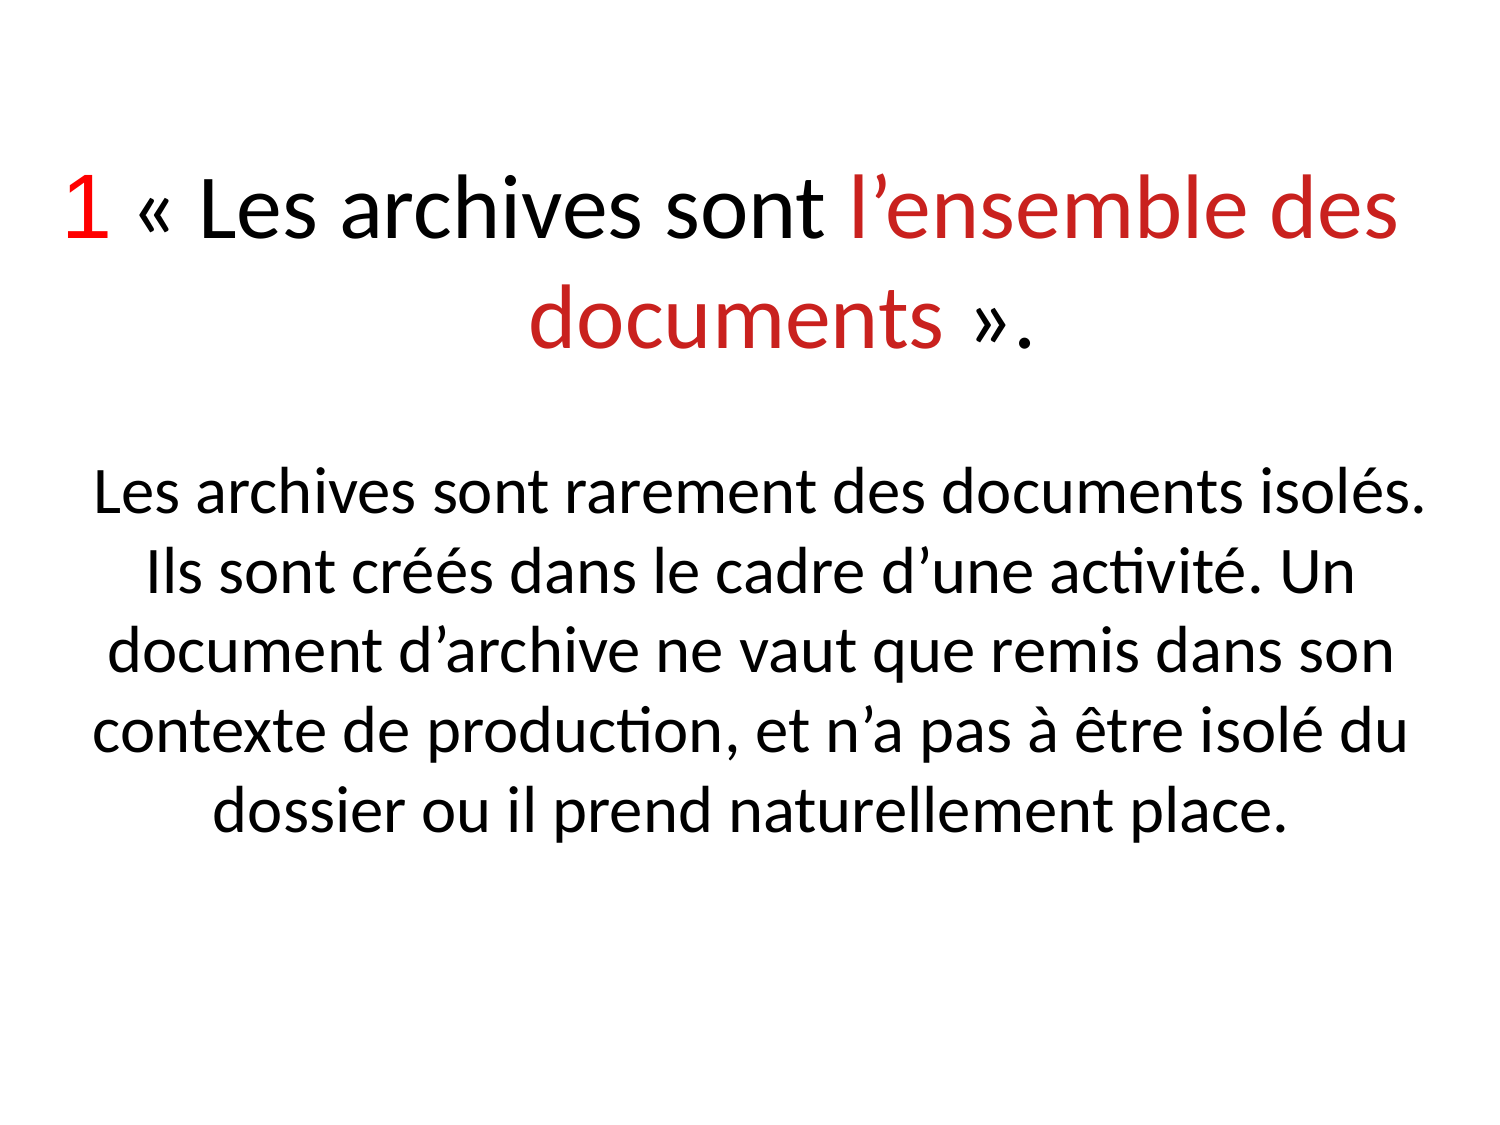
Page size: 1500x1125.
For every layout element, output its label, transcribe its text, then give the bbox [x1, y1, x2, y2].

title 1 « Les archives sont l’ensemble des documents ». Les archives sont rarement des documents isolés. Ils sont créés dans le cadre d’une activité. Un document d’archive ne vaut que remis dans son contexte de production, et n’a pas à être isolé du dossier ou il prend naturellement place. [53, 42, 1450, 231]
